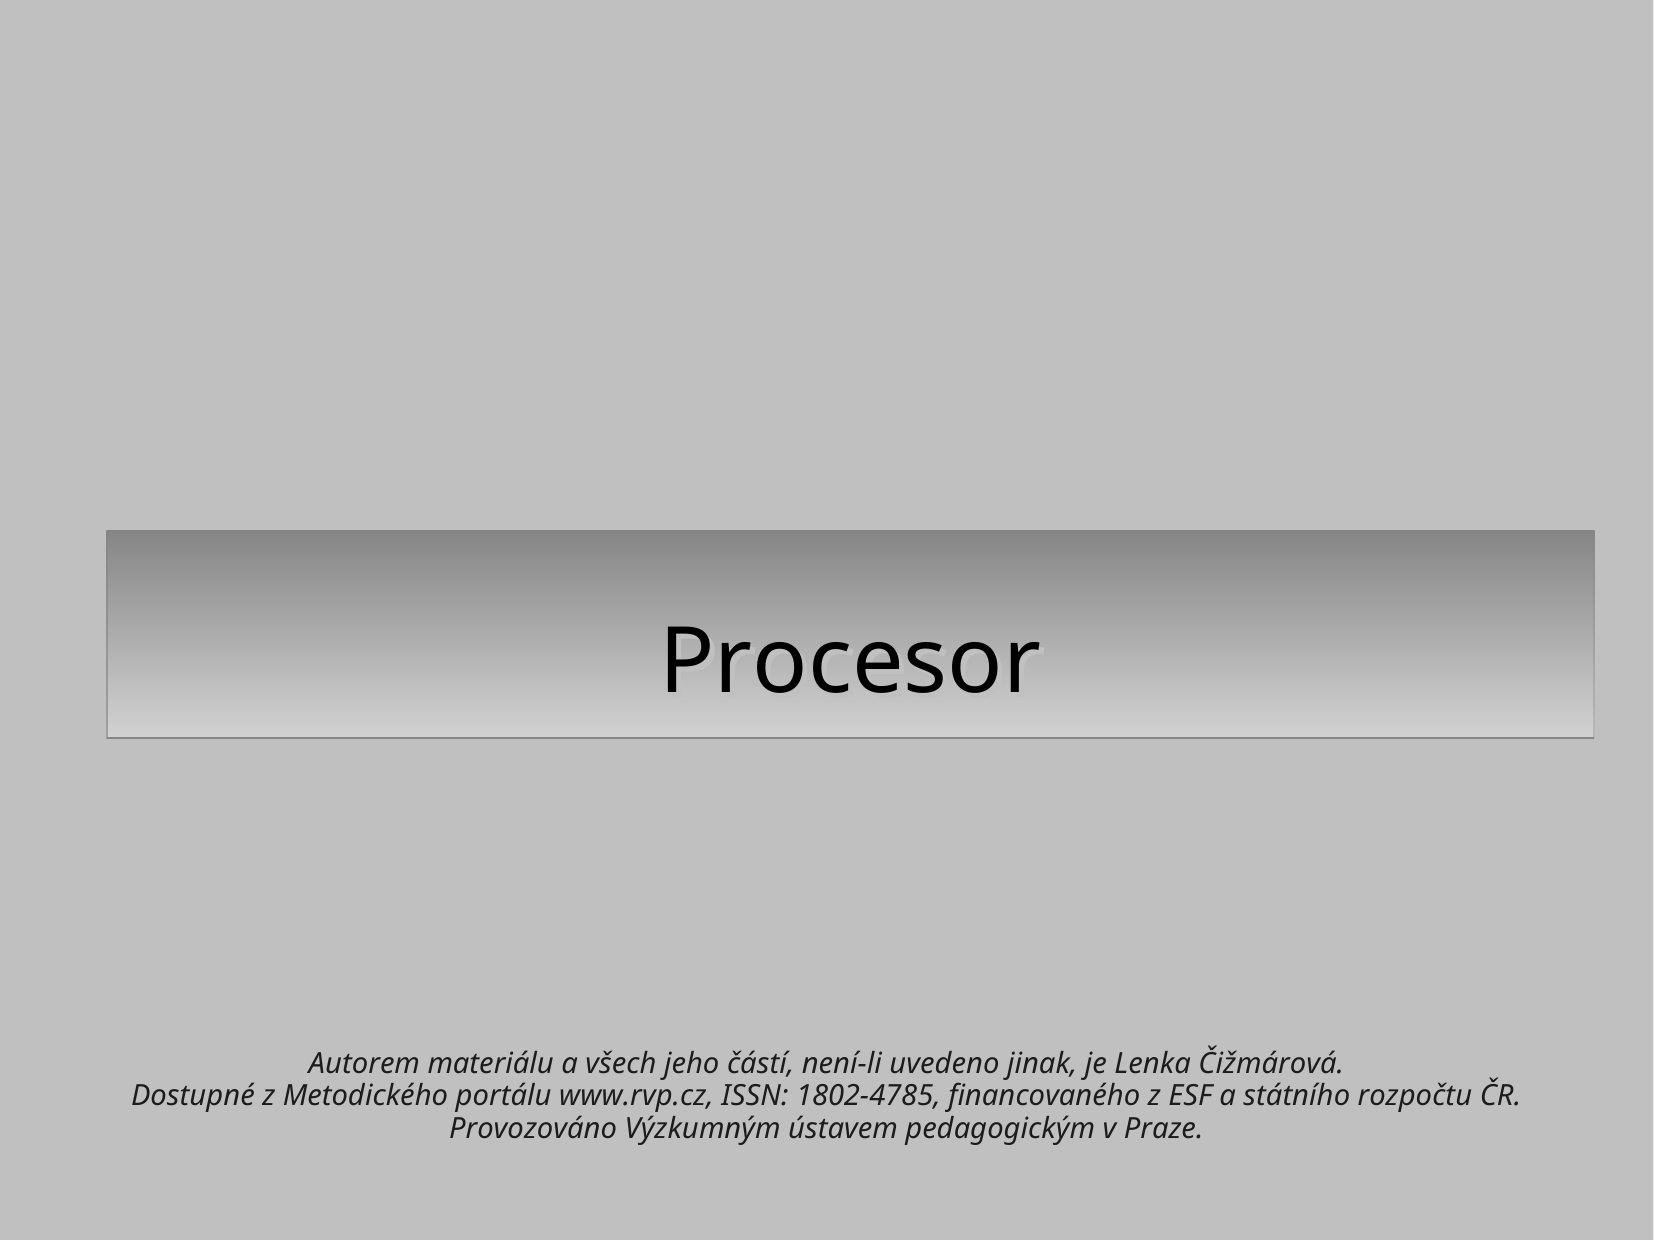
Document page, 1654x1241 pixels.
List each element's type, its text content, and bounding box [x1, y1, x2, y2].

text_box Autorem materiálu a všech jeho částí, není-li uvedeno jinak, je Lenka Čižmárová. Dostupné z Metodického portálu www.rvp.cz, ISSN: 1802-4785, financovaného z ESF a státního rozpočtu ČR. Provozováno Výzkumným ústavem pedagogickým v Praze. [0, 1040, 1654, 1155]
title Procesor [106, 530, 1595, 739]
